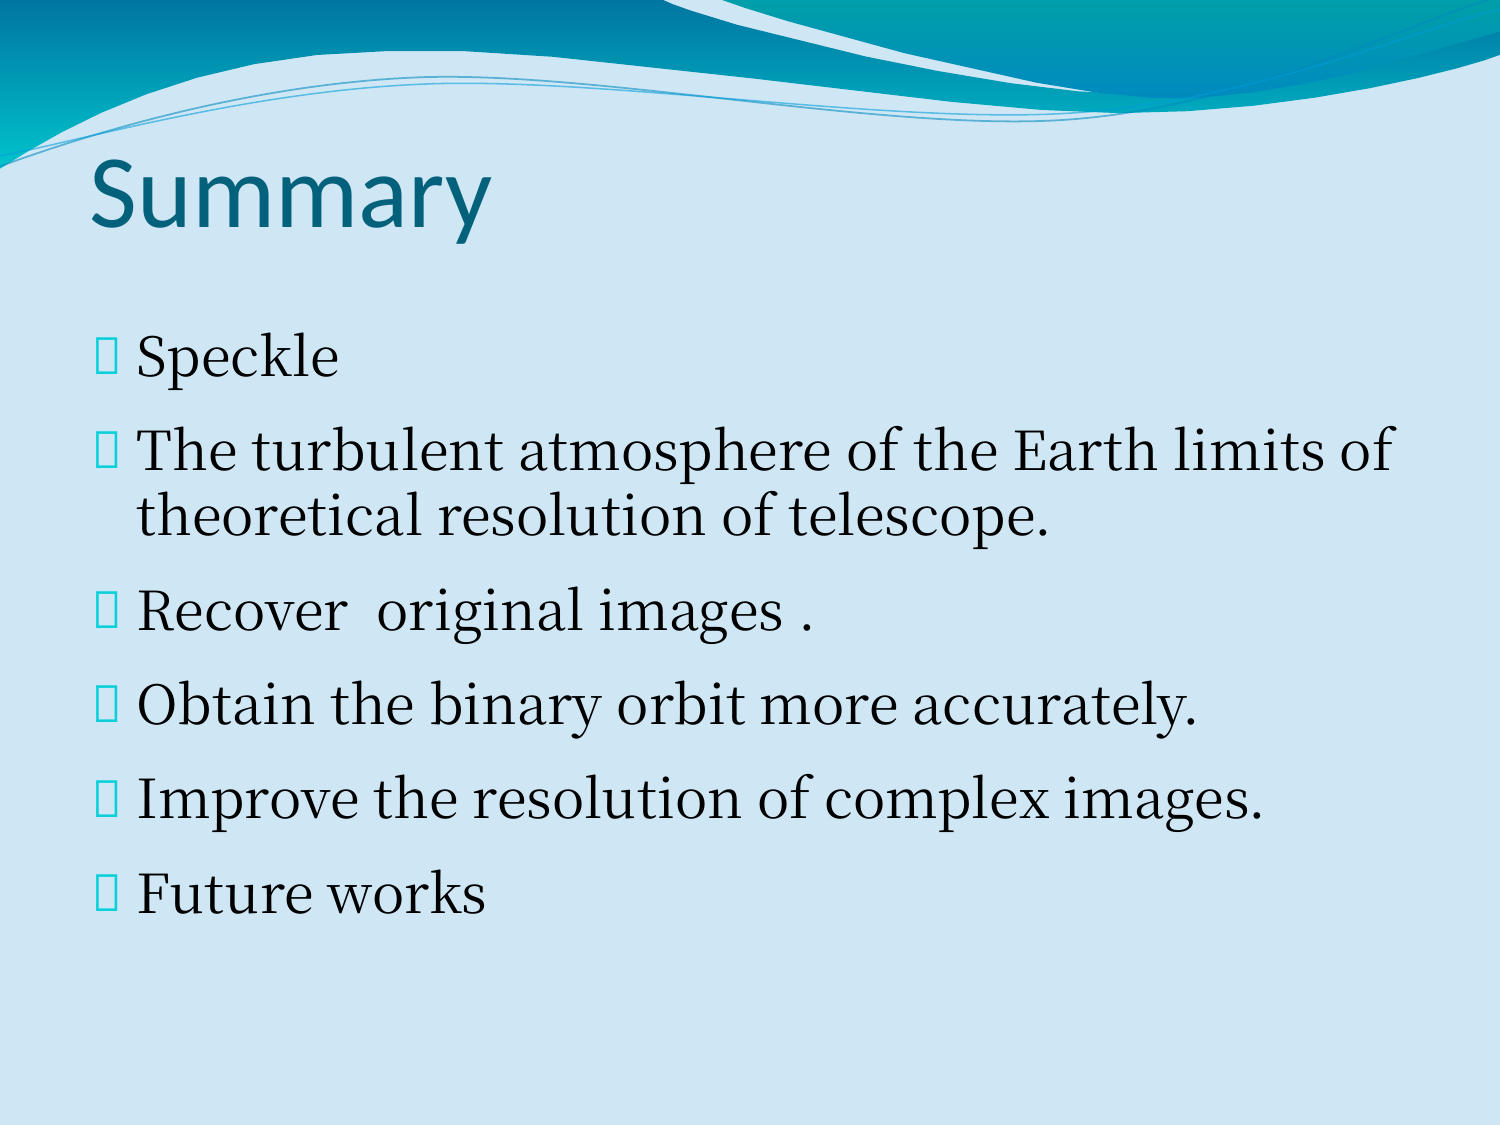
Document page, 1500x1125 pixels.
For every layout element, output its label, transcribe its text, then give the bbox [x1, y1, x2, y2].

title Summary [75, 115, 1425, 303]
list Speckle The turbulent atmosphere of the Earth limits of theoretical resolution of telescope. Recover original images . Obtain the binary orbit more accurately. Improve the resolution of complex images. Future works [76, 314, 1427, 1035]
